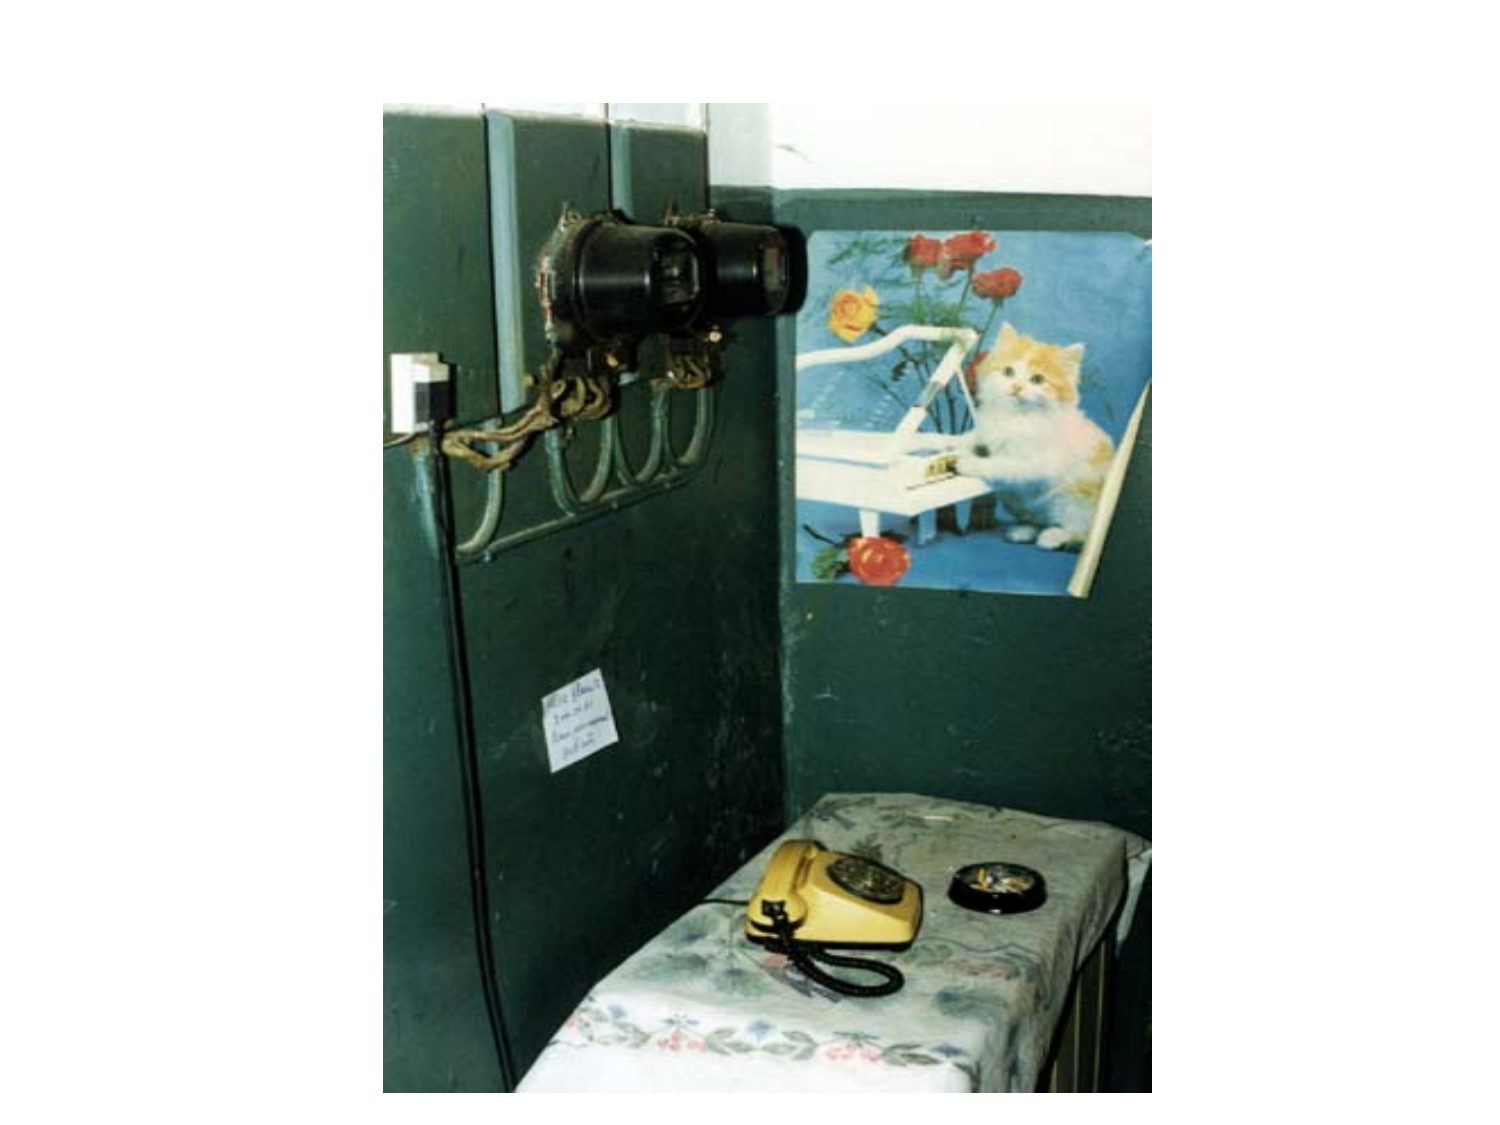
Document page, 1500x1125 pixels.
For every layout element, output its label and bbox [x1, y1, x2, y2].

picture [383, 103, 1152, 1093]
